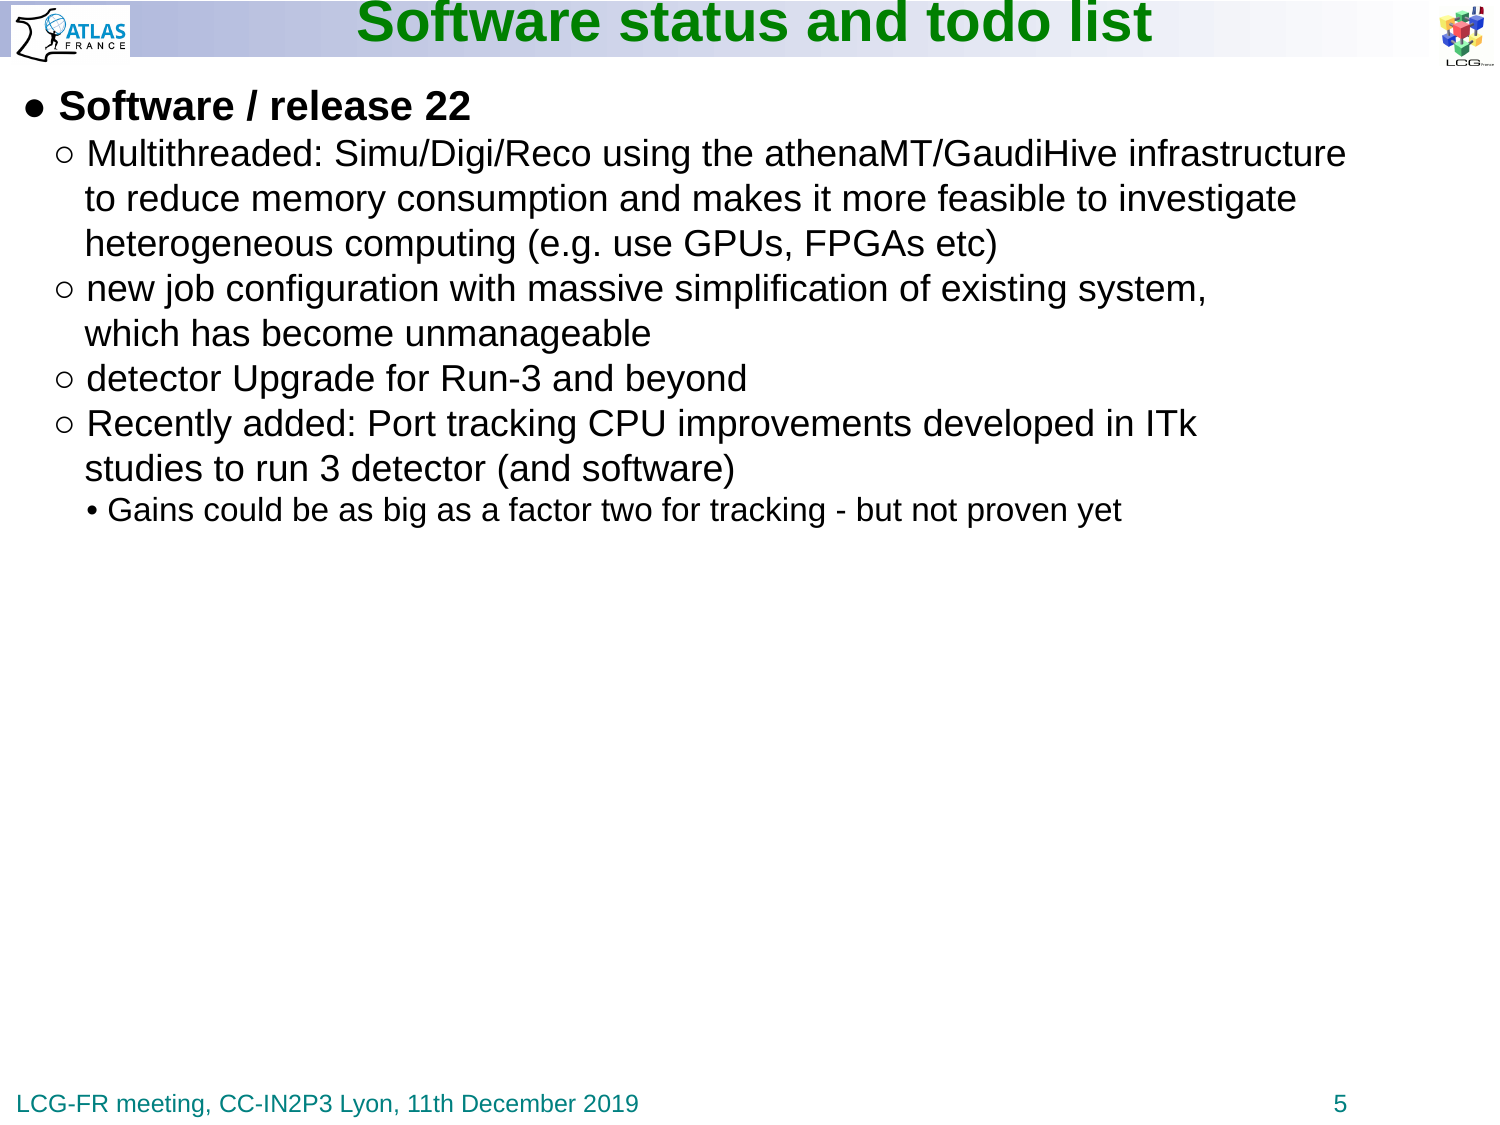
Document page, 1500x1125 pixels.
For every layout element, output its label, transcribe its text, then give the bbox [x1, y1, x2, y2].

text_box Software status and todo list [7, 0, 1500, 108]
text_box ● Software / release 22 ○ Multithreaded: Simu/Digi/Reco using the athenaMT/GaudiHive infrastructure to reduce memory consumption and makes it more feasible to investigate heterogeneous computing (e.g. use GPUs, FPGAs etc) ○ new job configuration with massive simplification of existing system, which has become unmanageable ○ detector Upgrade for Run-3 and beyond ○ Recently added: Port tracking CPU improvements developed in ITk studies to run 3 detector (and software) • Gains could be as big as a factor two for tracking - but not proven yet [7, 71, 1453, 934]
